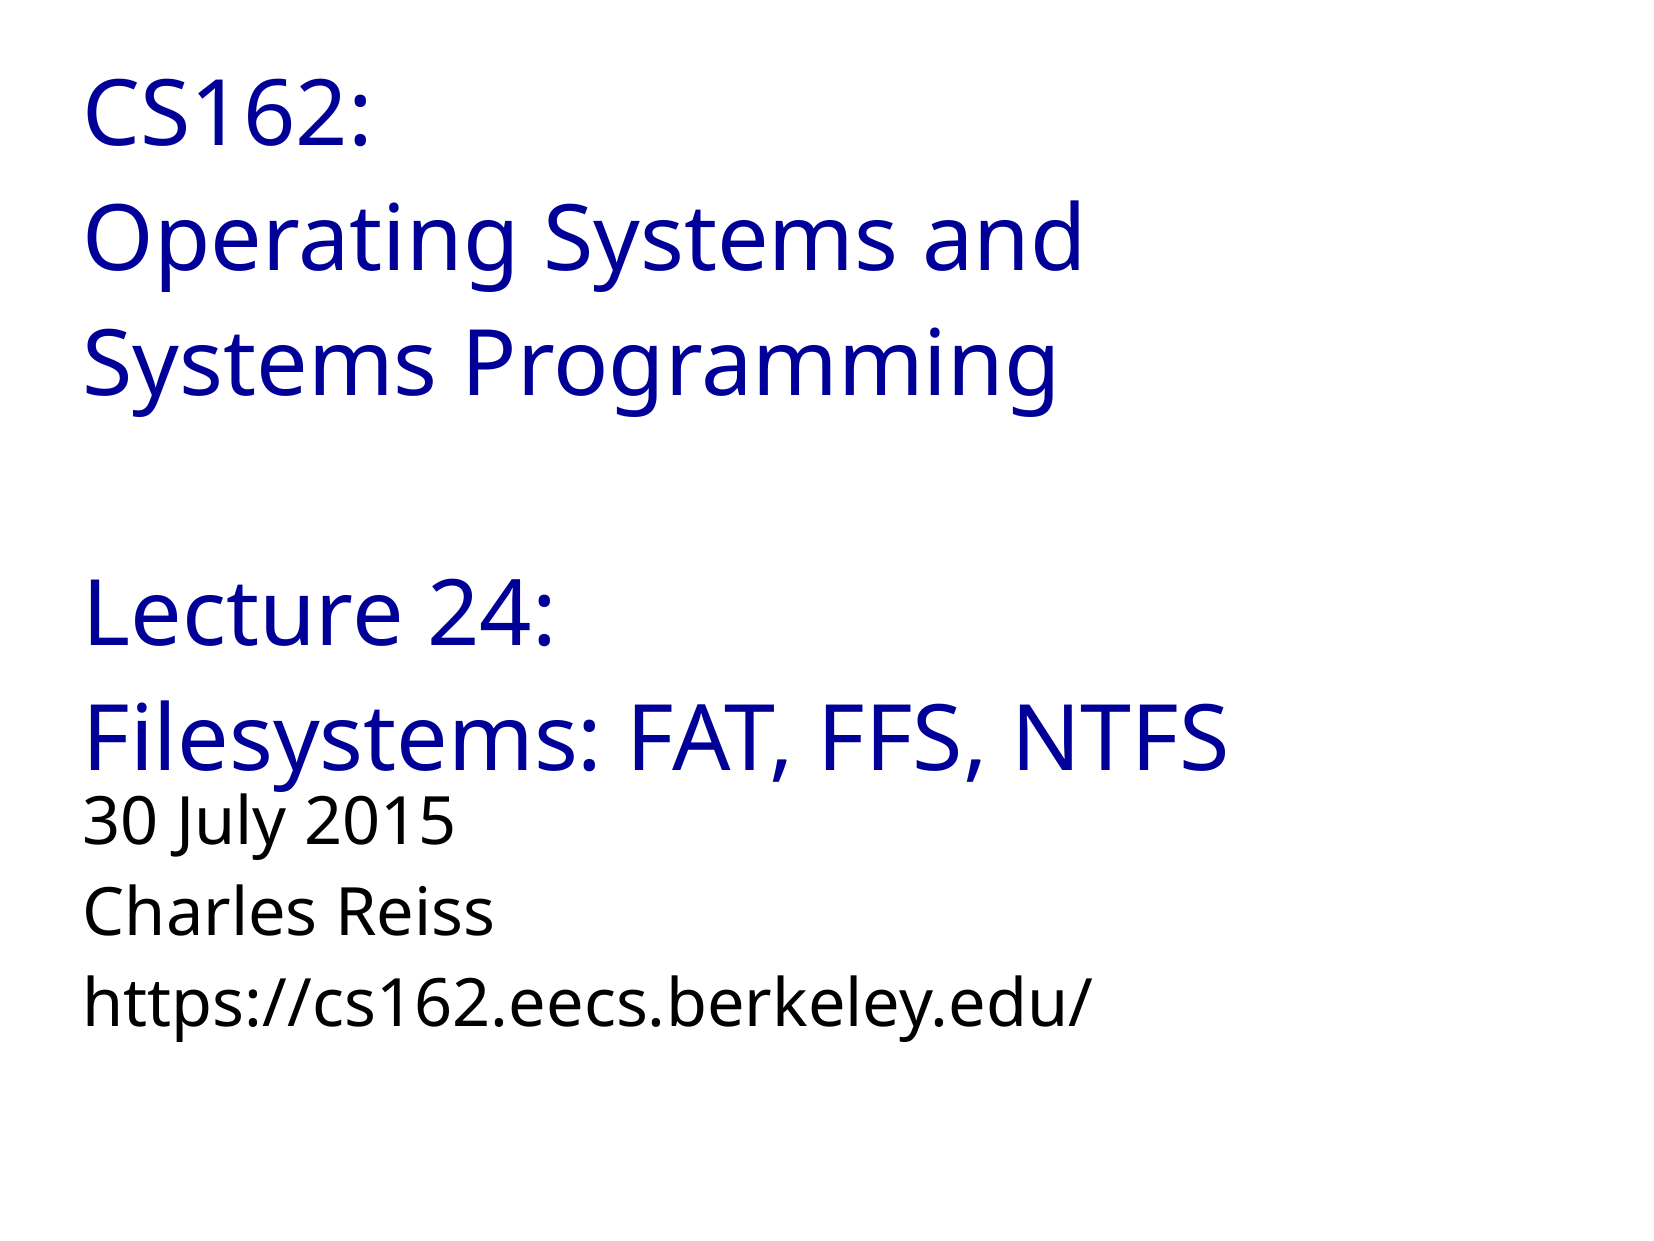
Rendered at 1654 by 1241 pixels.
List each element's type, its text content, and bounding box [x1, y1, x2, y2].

subtitle 30 July 2015 Charles Reiss https://cs162.eecs.berkeley.edu/ [82, 797, 1571, 1022]
title CS162: Operating Systems and Systems Programming Lecture 24: Filesystems: FAT, FFS, NTFS [82, 67, 1636, 777]
